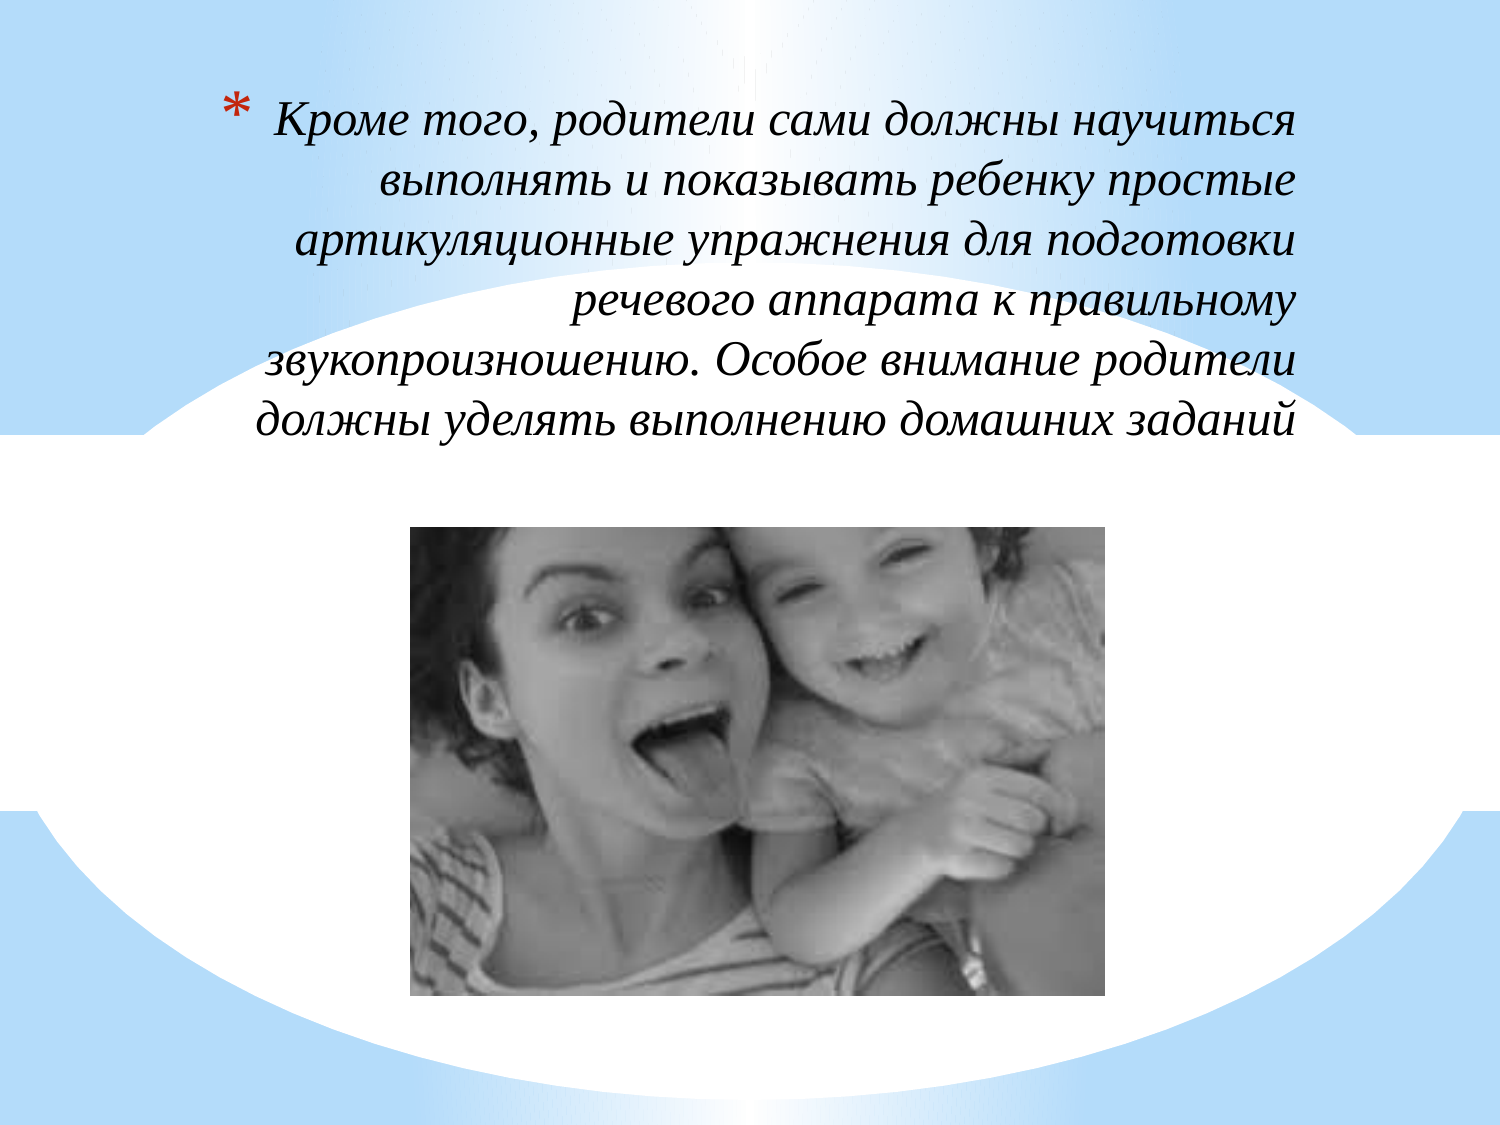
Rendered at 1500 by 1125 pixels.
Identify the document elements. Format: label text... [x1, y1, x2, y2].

picture [410, 527, 1105, 996]
title Кроме того, родители сами должны научиться выполнять и показывать ребенку простые артикуляционные упражнения для подготовки речевого аппарата к правильному звукопроизношению. Особое внимание родители должны уделять выполнению домашних заданий [134, 78, 1312, 587]
